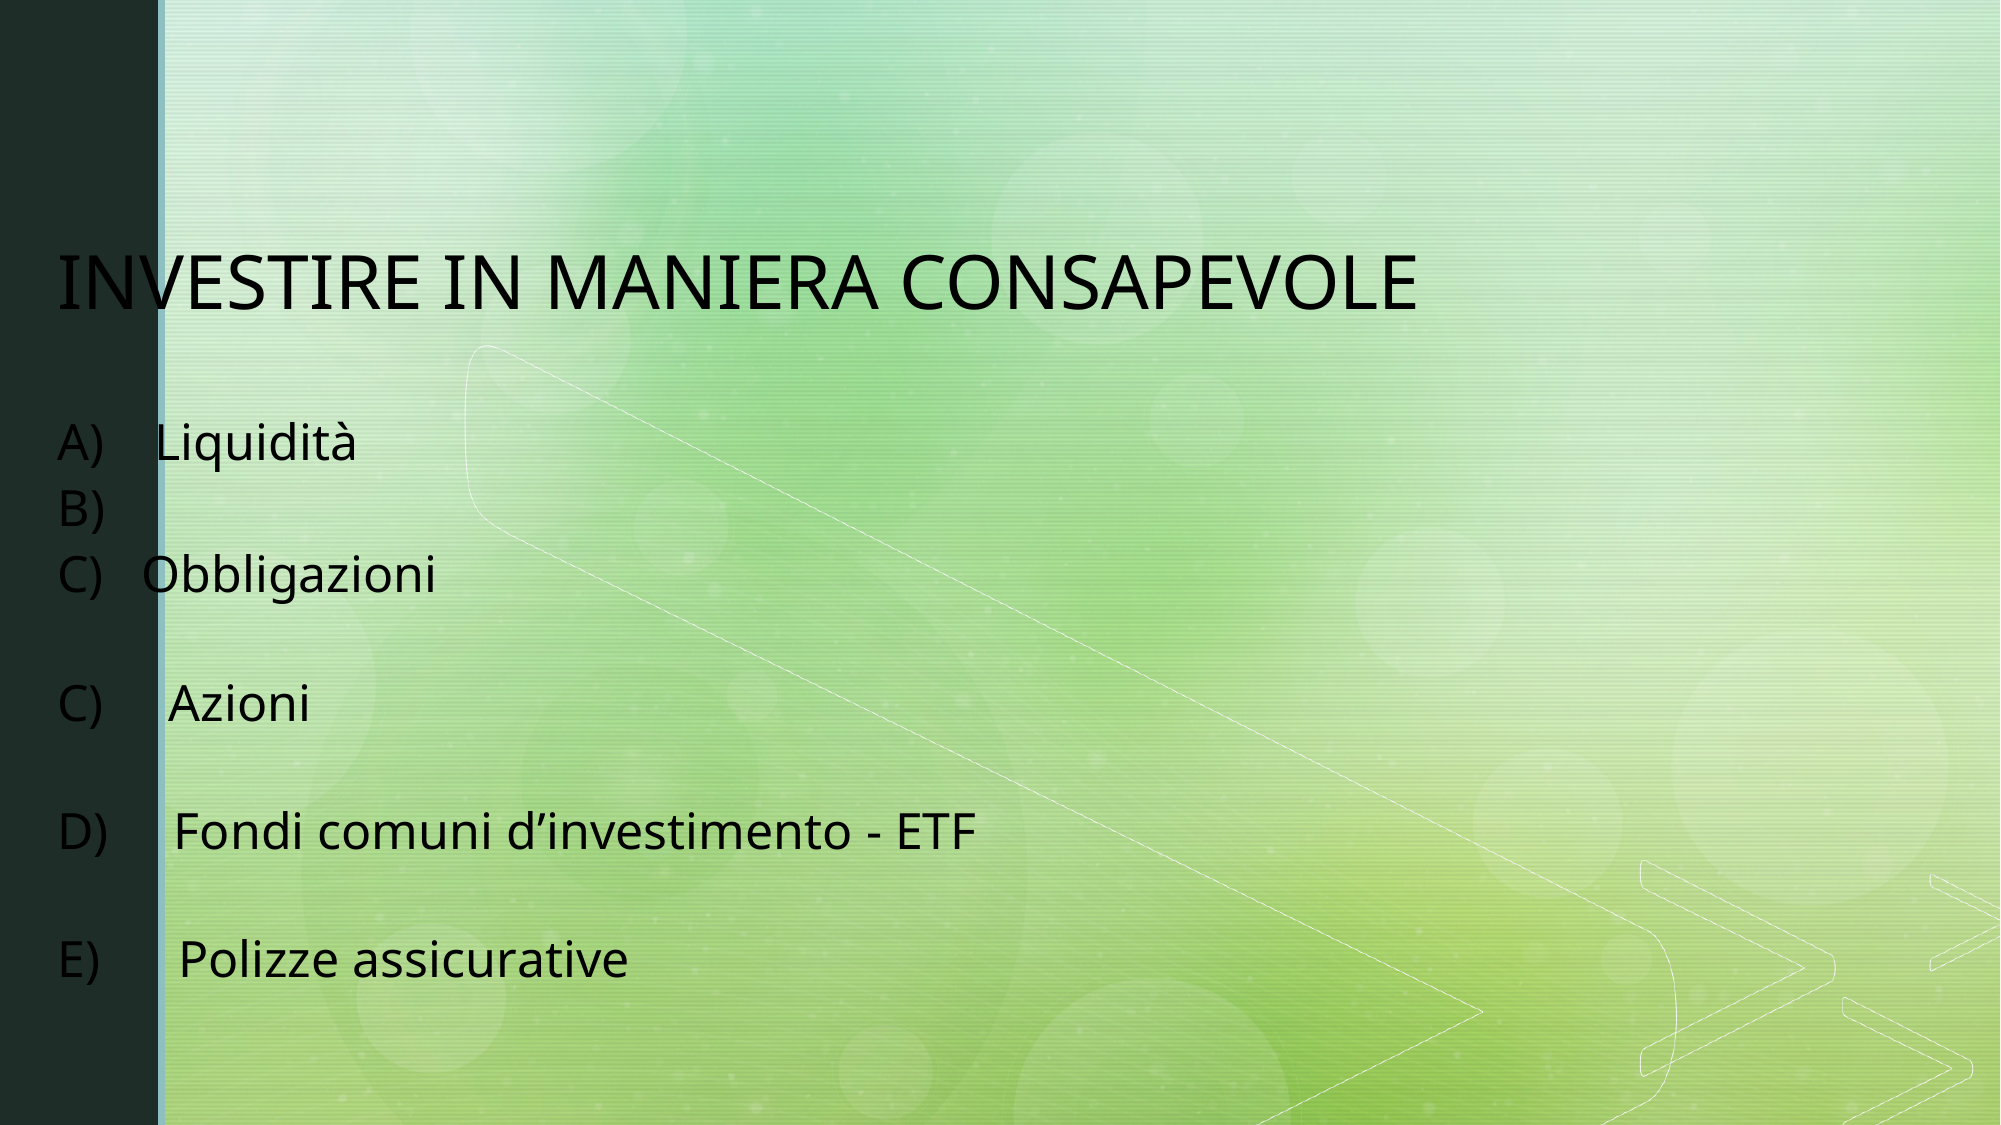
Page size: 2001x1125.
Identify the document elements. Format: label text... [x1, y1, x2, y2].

text_box INVESTIRE IN MANIERA CONSAPEVOLE Liquidità Obbligazioni C) Azioni D) Fondi comuni d’investimento - ETF E) Polizze assicurative [42, 221, 1984, 996]
